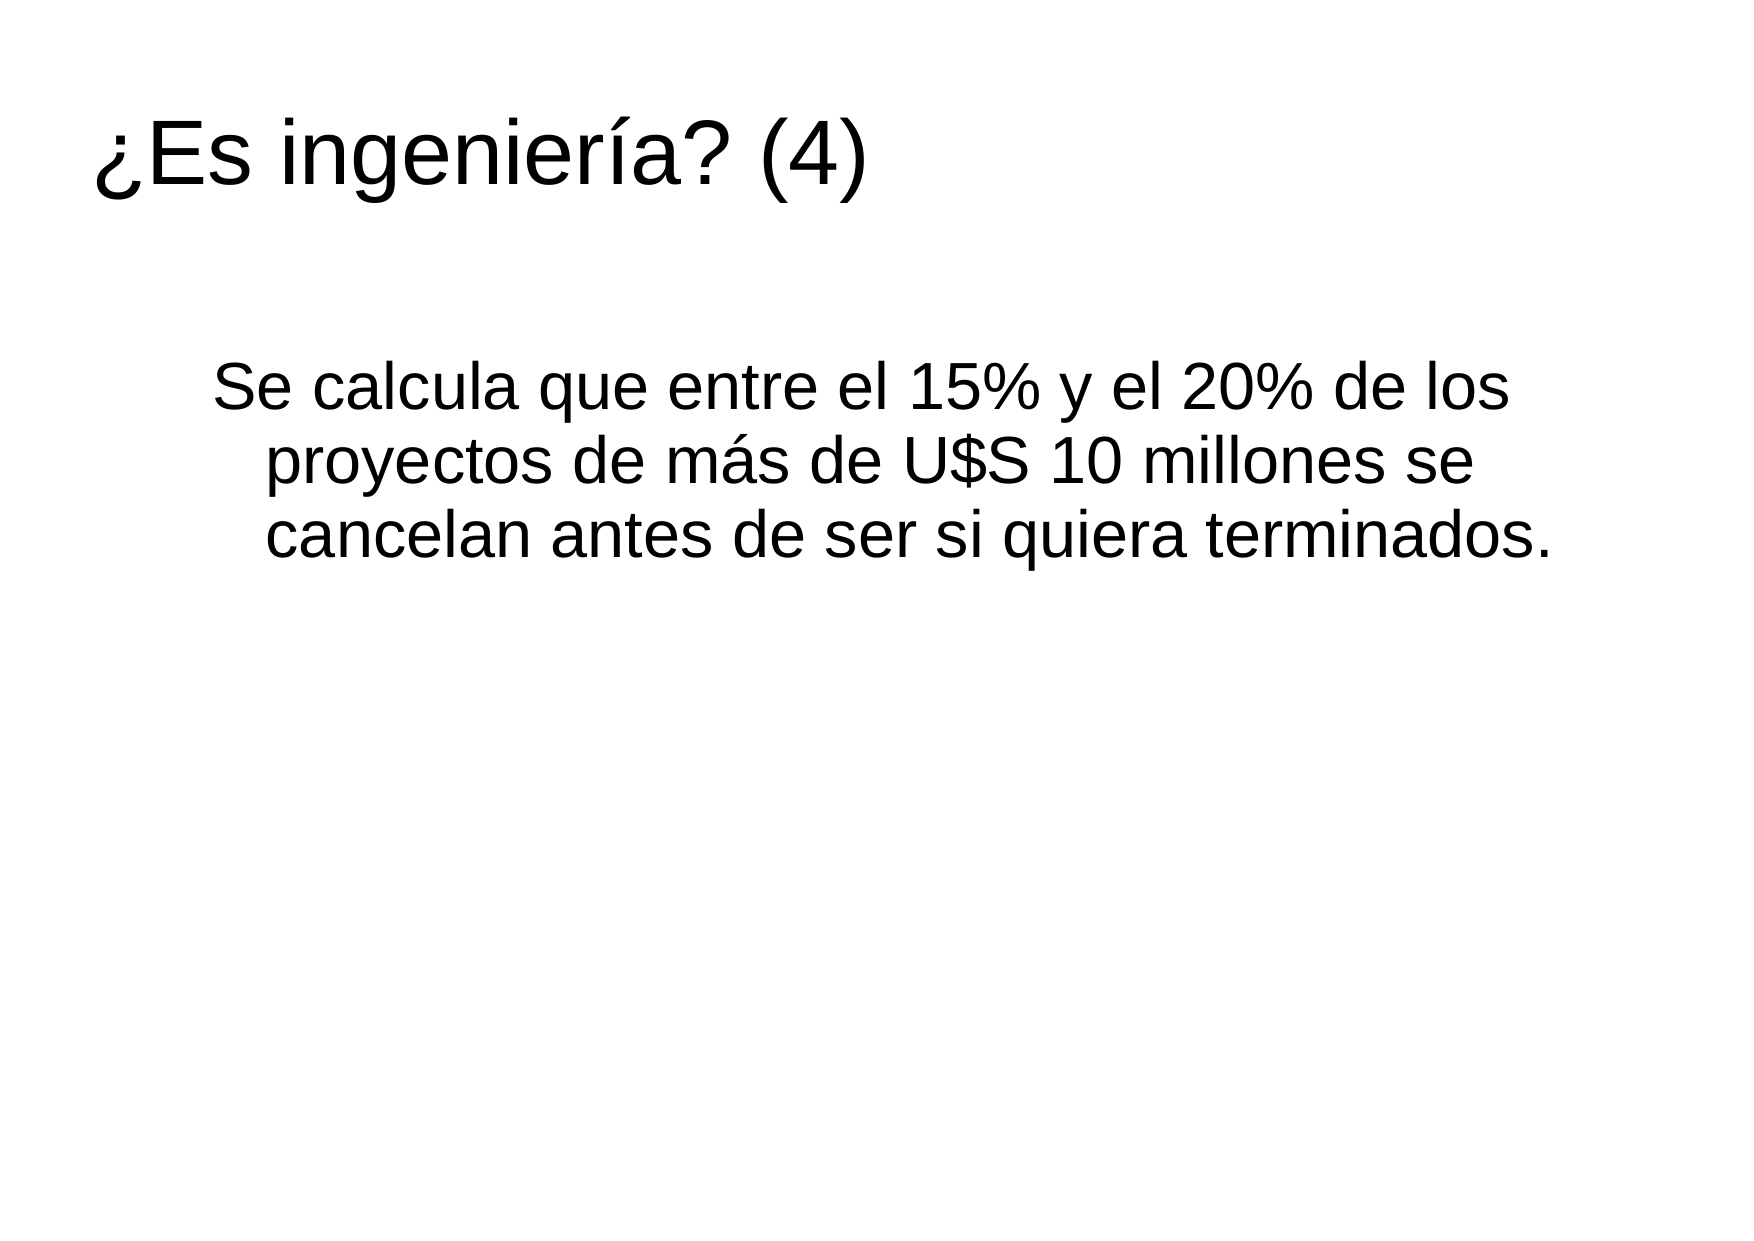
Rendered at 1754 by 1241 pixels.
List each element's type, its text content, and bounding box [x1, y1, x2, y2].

title ¿Es ingeniería? (4) [87, 49, 1667, 257]
list Se calcula que entre el 15% y el 20% de los proyectos de más de U$S 10 millones se cancelan antes de ser si quiera terminados. [191, 342, 1690, 1139]
